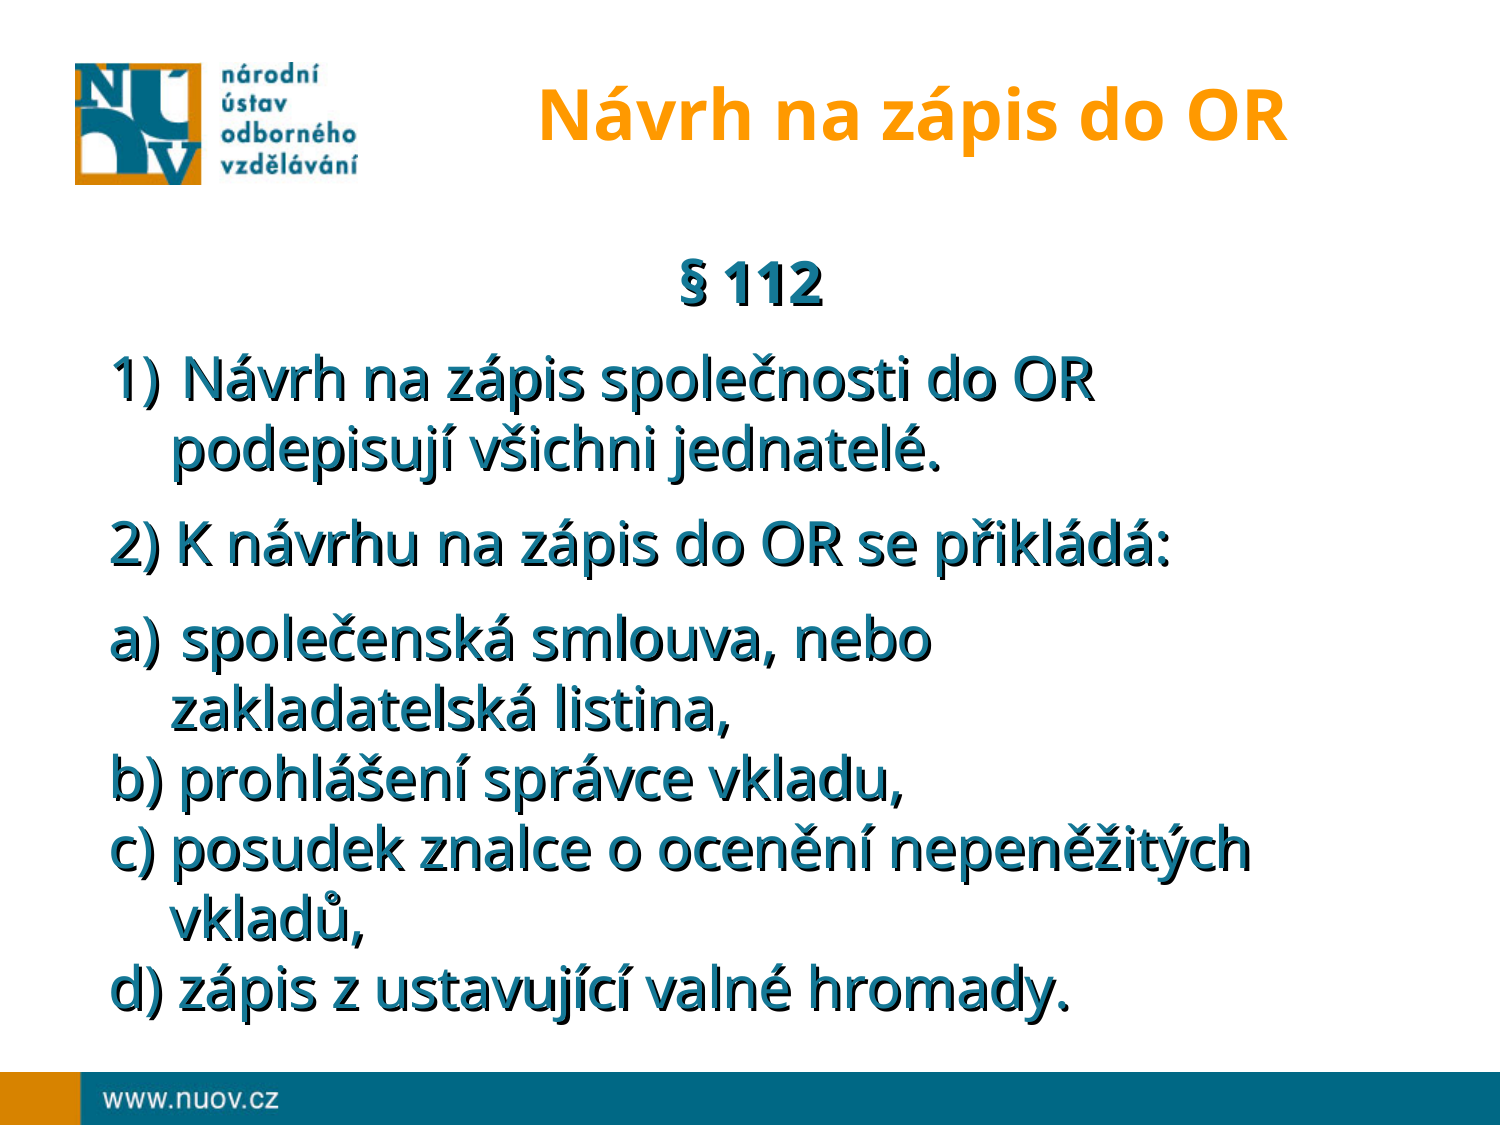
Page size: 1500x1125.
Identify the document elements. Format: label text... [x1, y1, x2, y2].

text_box [0, 1072, 1500, 1125]
text_box [75, 62, 358, 185]
title Návrh na zápis do OR [399, 37, 1425, 188]
text_box § 112 Návrh na zápis společnosti do OR podepisují všichni jednatelé. 2) K návrhu na zápis do OR se přikládá: společenská smlouva, nebo zakladatelská listina, b) prohlášení správce vkladu, c) posudek znalce o ocenění nepeněžitých vkladů, d) zápis z ustavující valné hromady. [93, 237, 1407, 1028]
